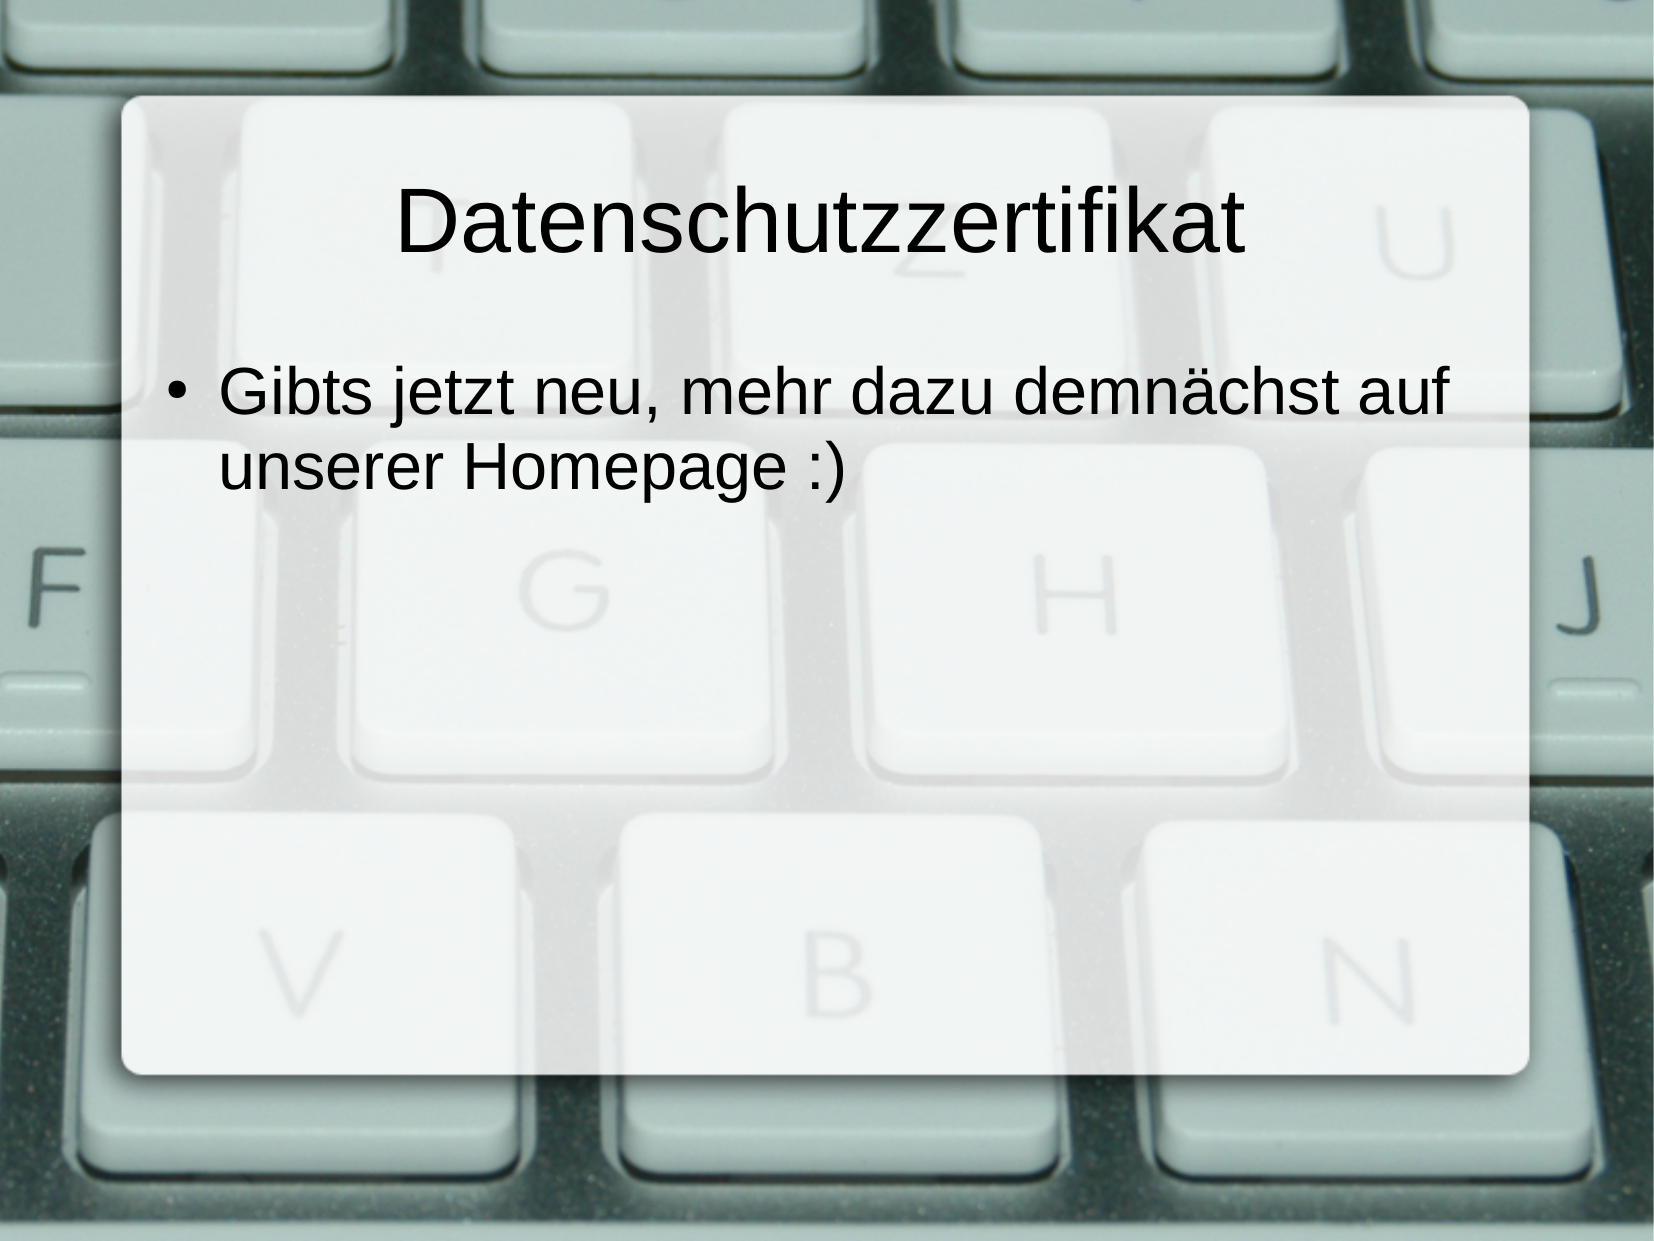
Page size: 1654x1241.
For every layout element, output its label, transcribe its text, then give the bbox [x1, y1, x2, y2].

picture [0, 0, 1654, 1241]
list Gibts jetzt neu, mehr dazu demnächst auf unserer Homepage :) [147, 354, 1506, 1063]
title Datenschutzzertifikat [135, 117, 1506, 325]
